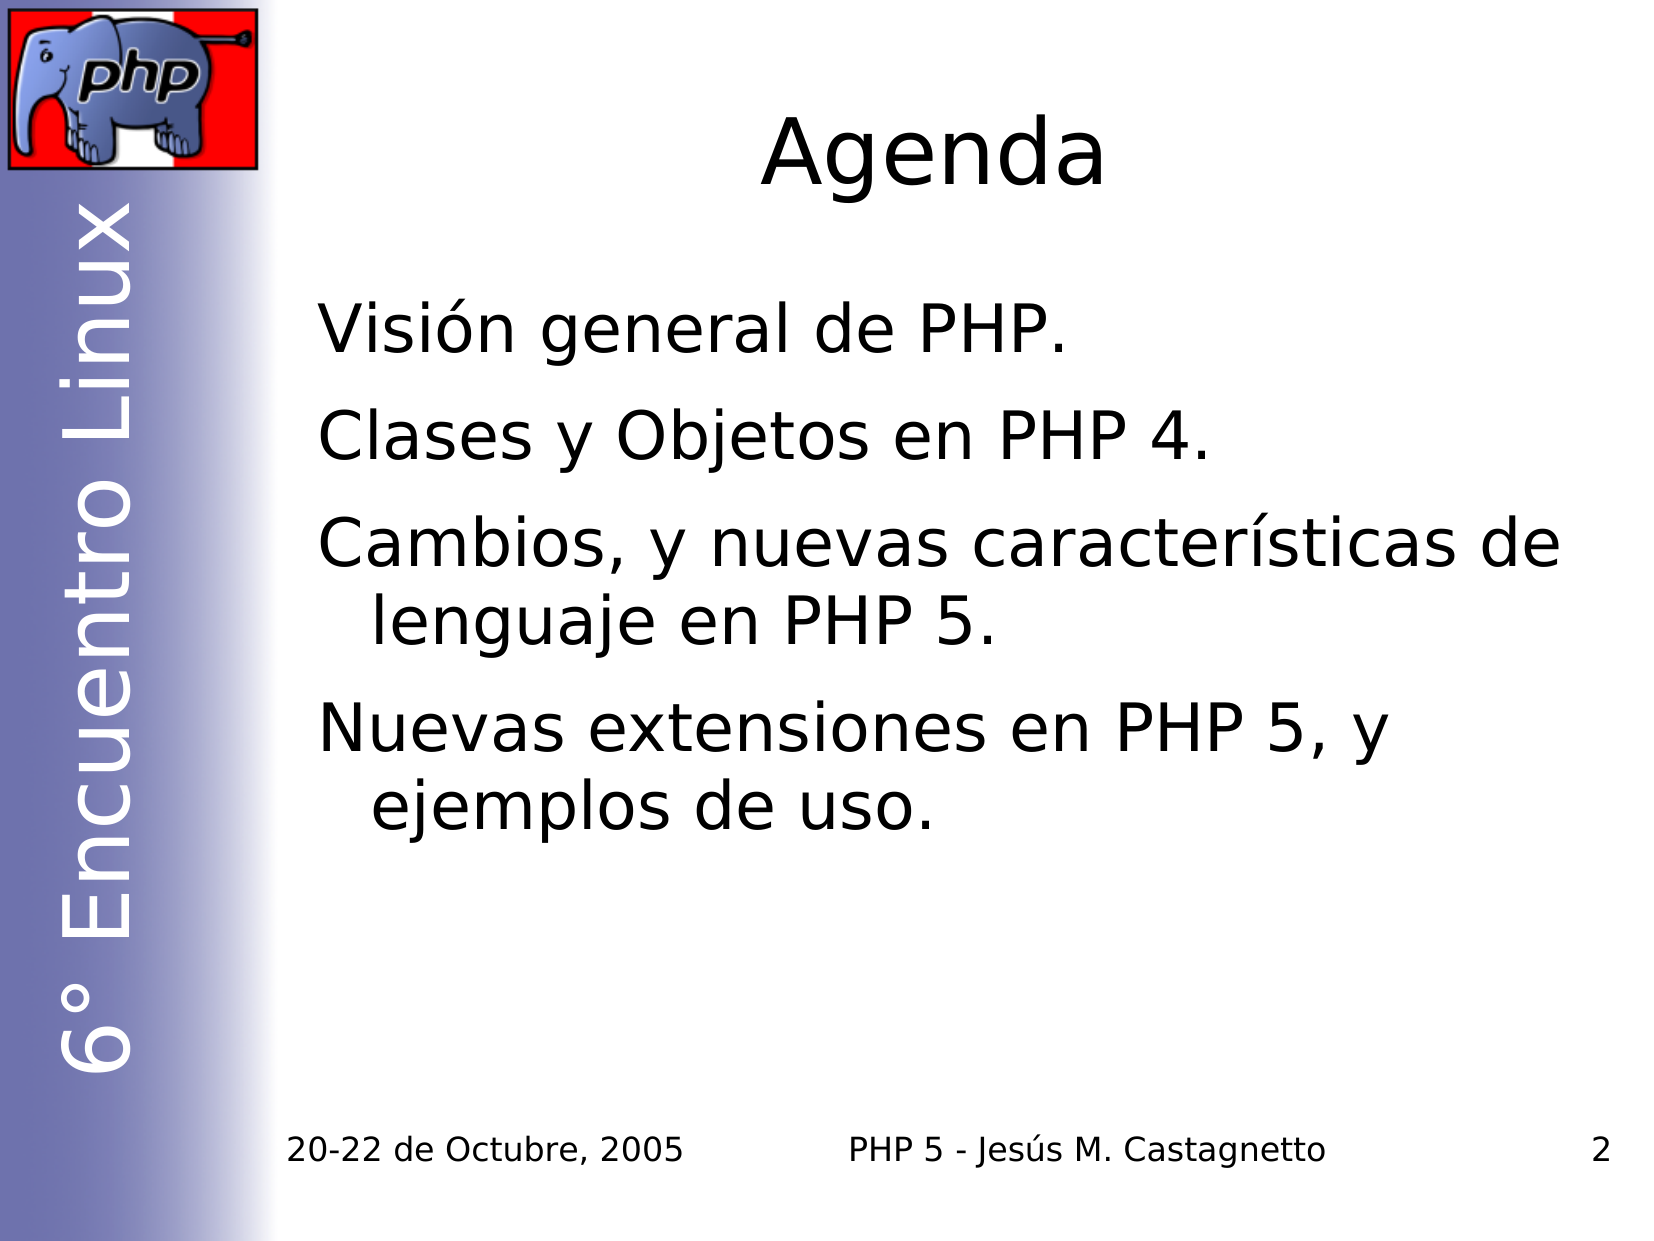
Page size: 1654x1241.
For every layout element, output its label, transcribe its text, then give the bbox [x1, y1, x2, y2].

title Agenda [300, 49, 1571, 257]
list Visión general de PHP. Clases y Objetos en PHP 4. Cambios, y nuevas características de lenguaje en PHP 5. Nuevas extensiones en PHP 5, y ejemplos de uso. [300, 290, 1571, 1109]
picture [0, 0, 1654, 1241]
